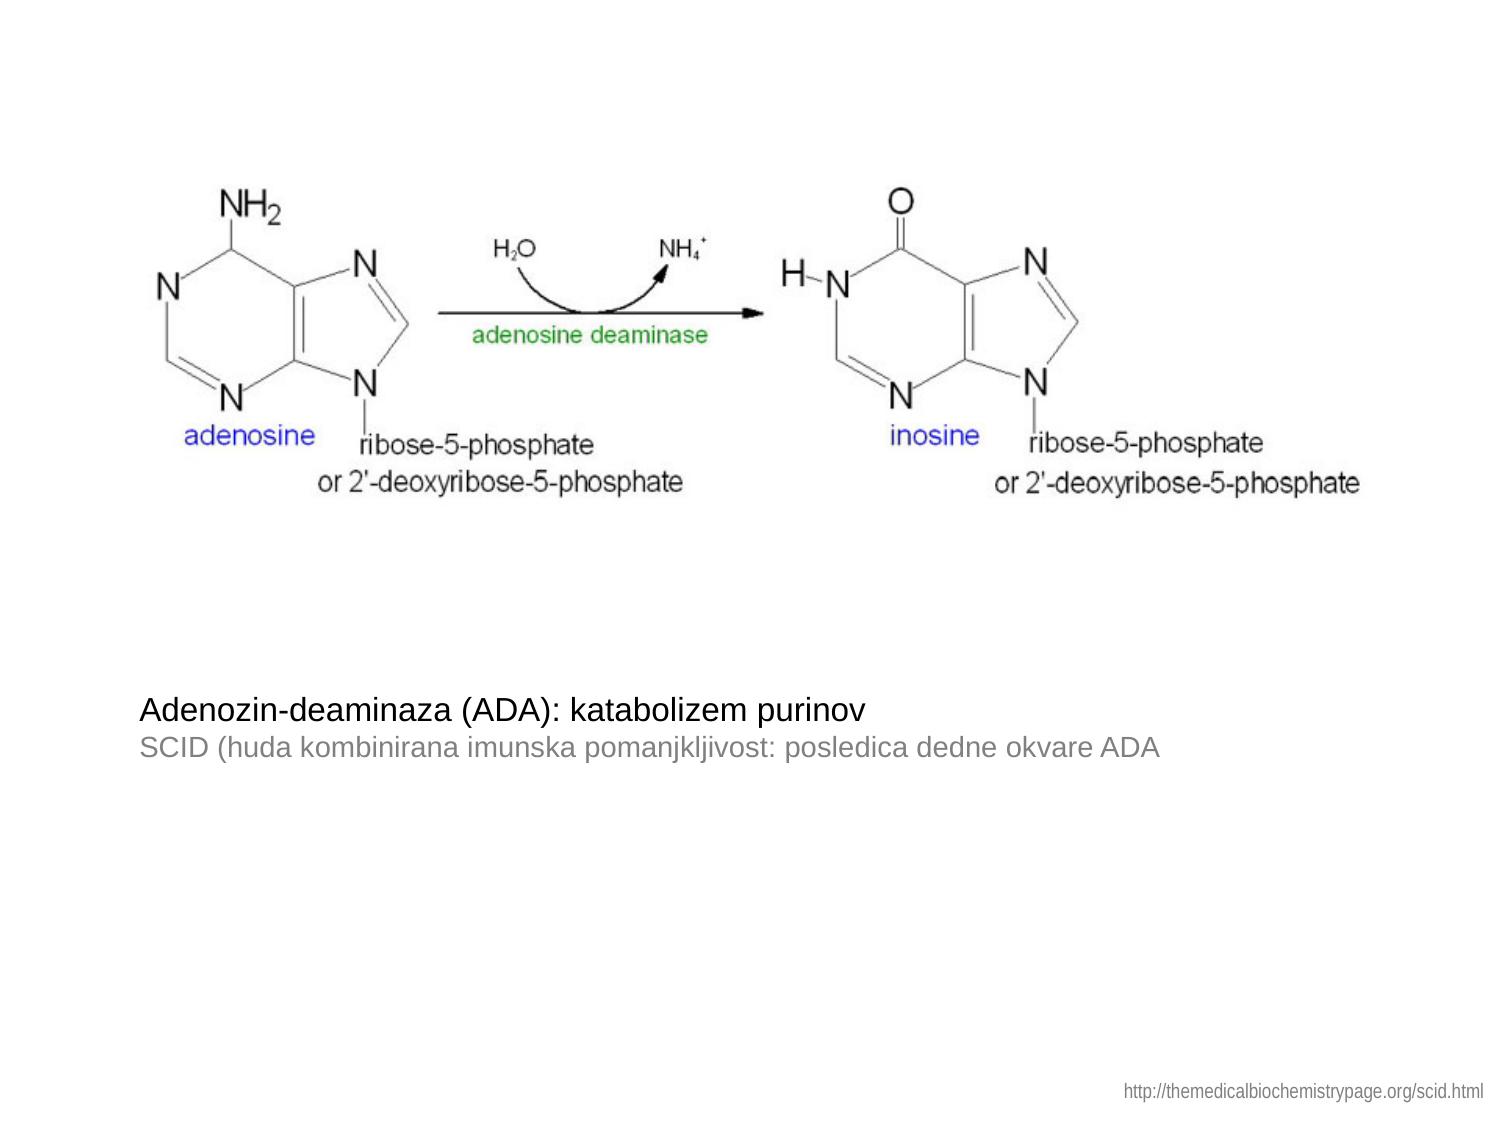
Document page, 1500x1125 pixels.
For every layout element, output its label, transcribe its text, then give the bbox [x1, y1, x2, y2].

text_box Adenozin-deaminaza (ADA): katabolizem purinov SCID (huda kombinirana imunska pomanjkljivost: posledica dedne okvare ADA [124, 680, 1177, 771]
text_box http://themedicalbiochemistrypage.org/scid.html [748, 1070, 1499, 1111]
picture [123, 172, 1374, 514]
